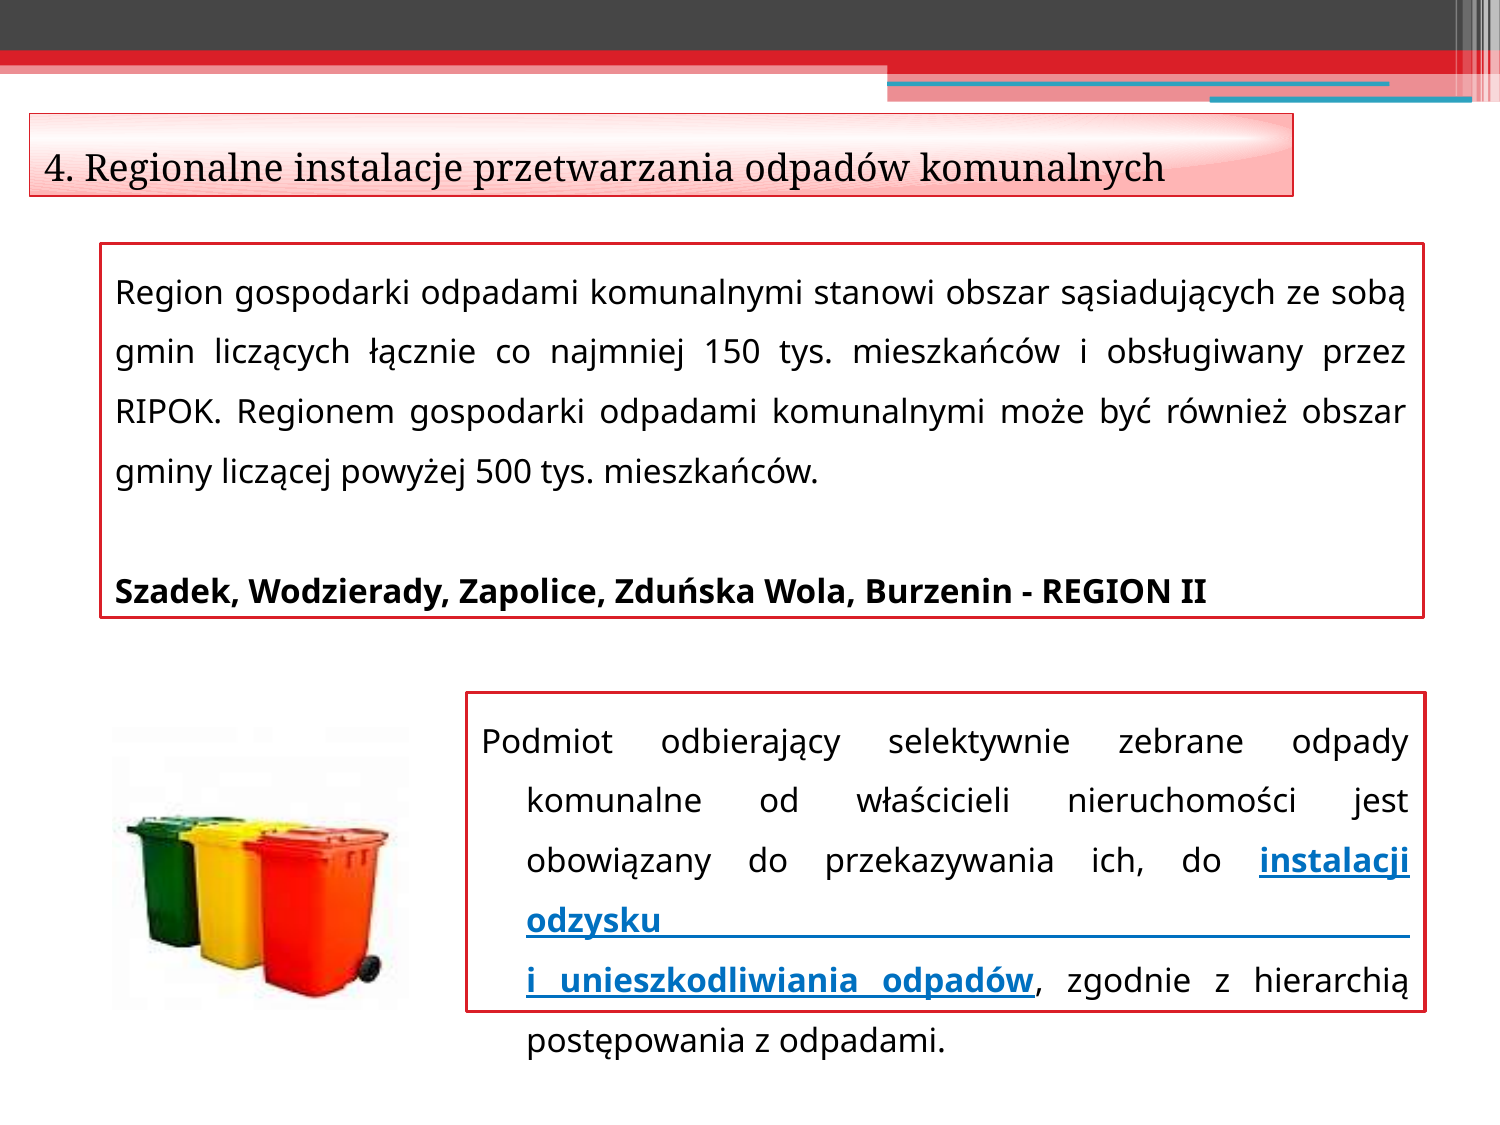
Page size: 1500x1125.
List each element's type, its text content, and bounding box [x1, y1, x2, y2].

text_box Region gospodarki odpadami komunalnymi stanowi obszar sąsiadujących ze sobą gmin liczących łącznie co najmniej 150 tys. mieszkańców i obsługiwany przez RIPOK. Regionem gospodarki odpadami komunalnymi może być również obszar gminy liczącej powyżej 500 tys. mieszkańców. Szadek, Wodzierady, Zapolice, Zduńska Wola, Burzenin - REGION II [100, 243, 1424, 618]
text_box 4. Regionalne instalacje przetwarzania odpadów komunalnych [29, 113, 1294, 196]
picture [112, 727, 409, 1010]
list Podmiot odbierający selektywnie zebrane odpady komunalne od właścicieli nieruchomości jest obowiązany do przekazywania ich, do instalacji odzysku i unieszkodliwiania odpadów, zgodnie z hierarchią postępowania z odpadami. [466, 692, 1425, 1012]
